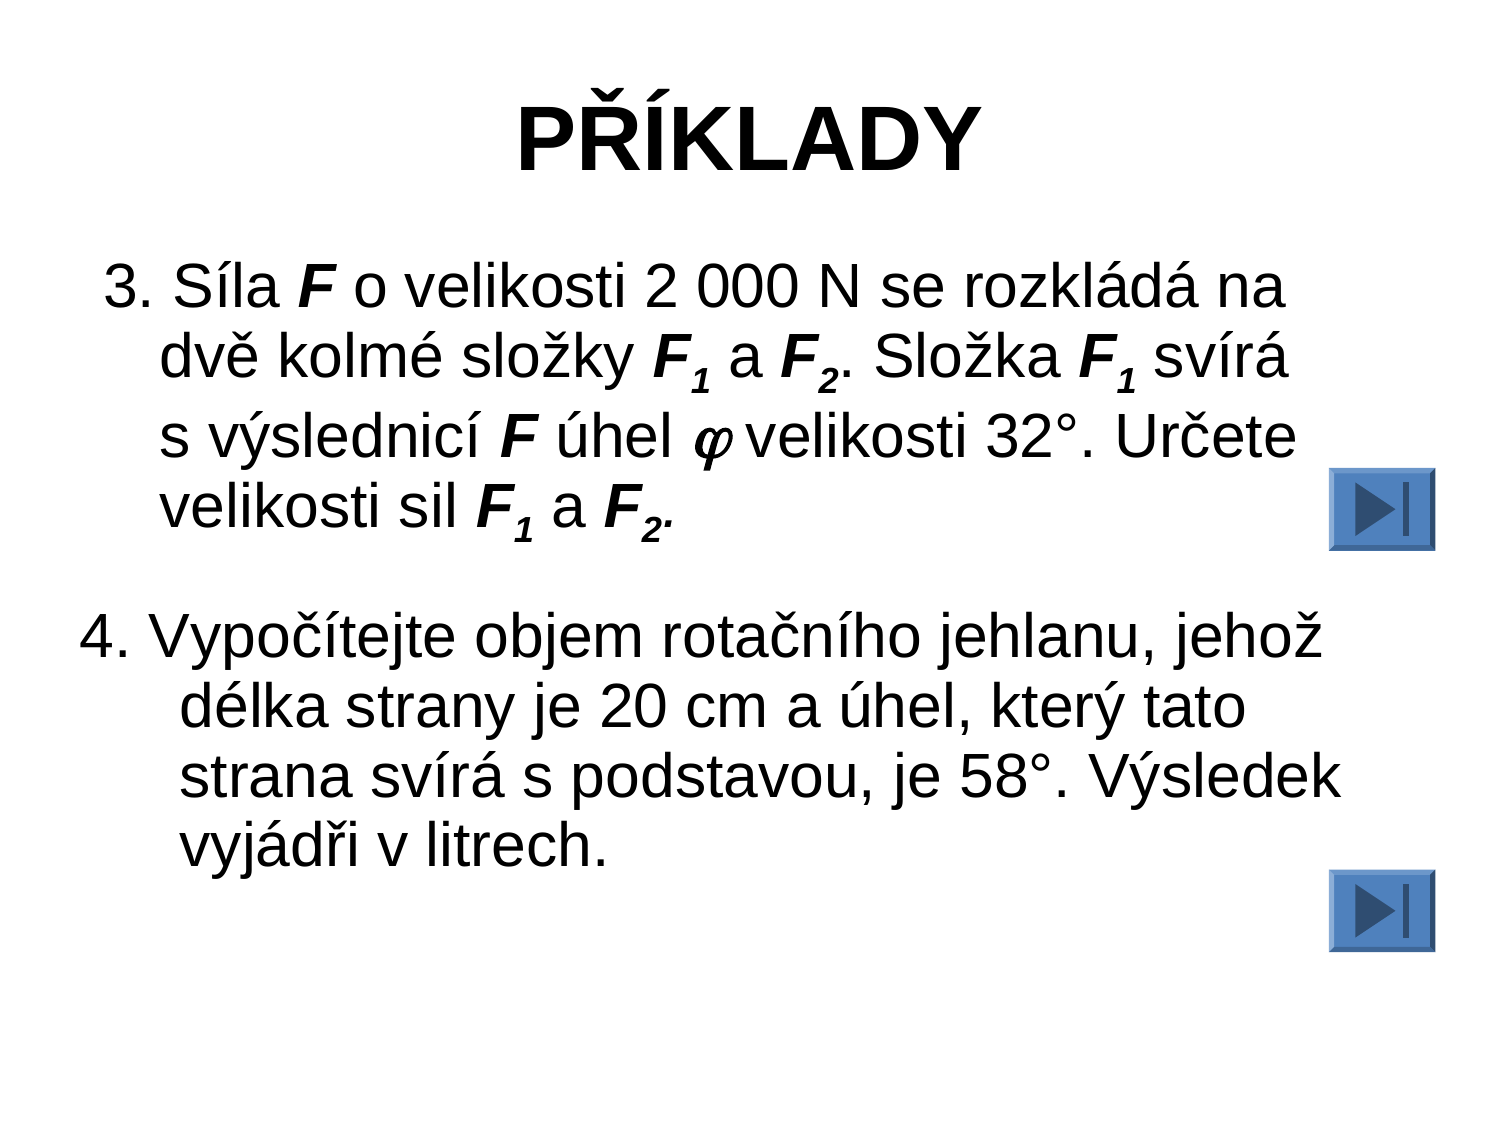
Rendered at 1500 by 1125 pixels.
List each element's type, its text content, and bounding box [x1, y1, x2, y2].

text_box [1330, 869, 1436, 953]
text_box [1330, 467, 1436, 551]
text_box 4. Vypočítejte objem rotačního jehlanu, jehož délka strany je 20 cm a úhel, který tato strana svírá s podstavou, je 58°. Výsledek vyjádři v litrech. [64, 593, 1424, 905]
title PŘÍKLADY [75, 45, 1426, 233]
list 3. Síla F o velikosti 2 000 N se rozkládá na dvě kolmé složky F1 a F2. Složka F1 svírá s výslednicí F úhel  velikosti 32°. Určete velikosti sil F1 a F2. [88, 243, 1412, 580]
